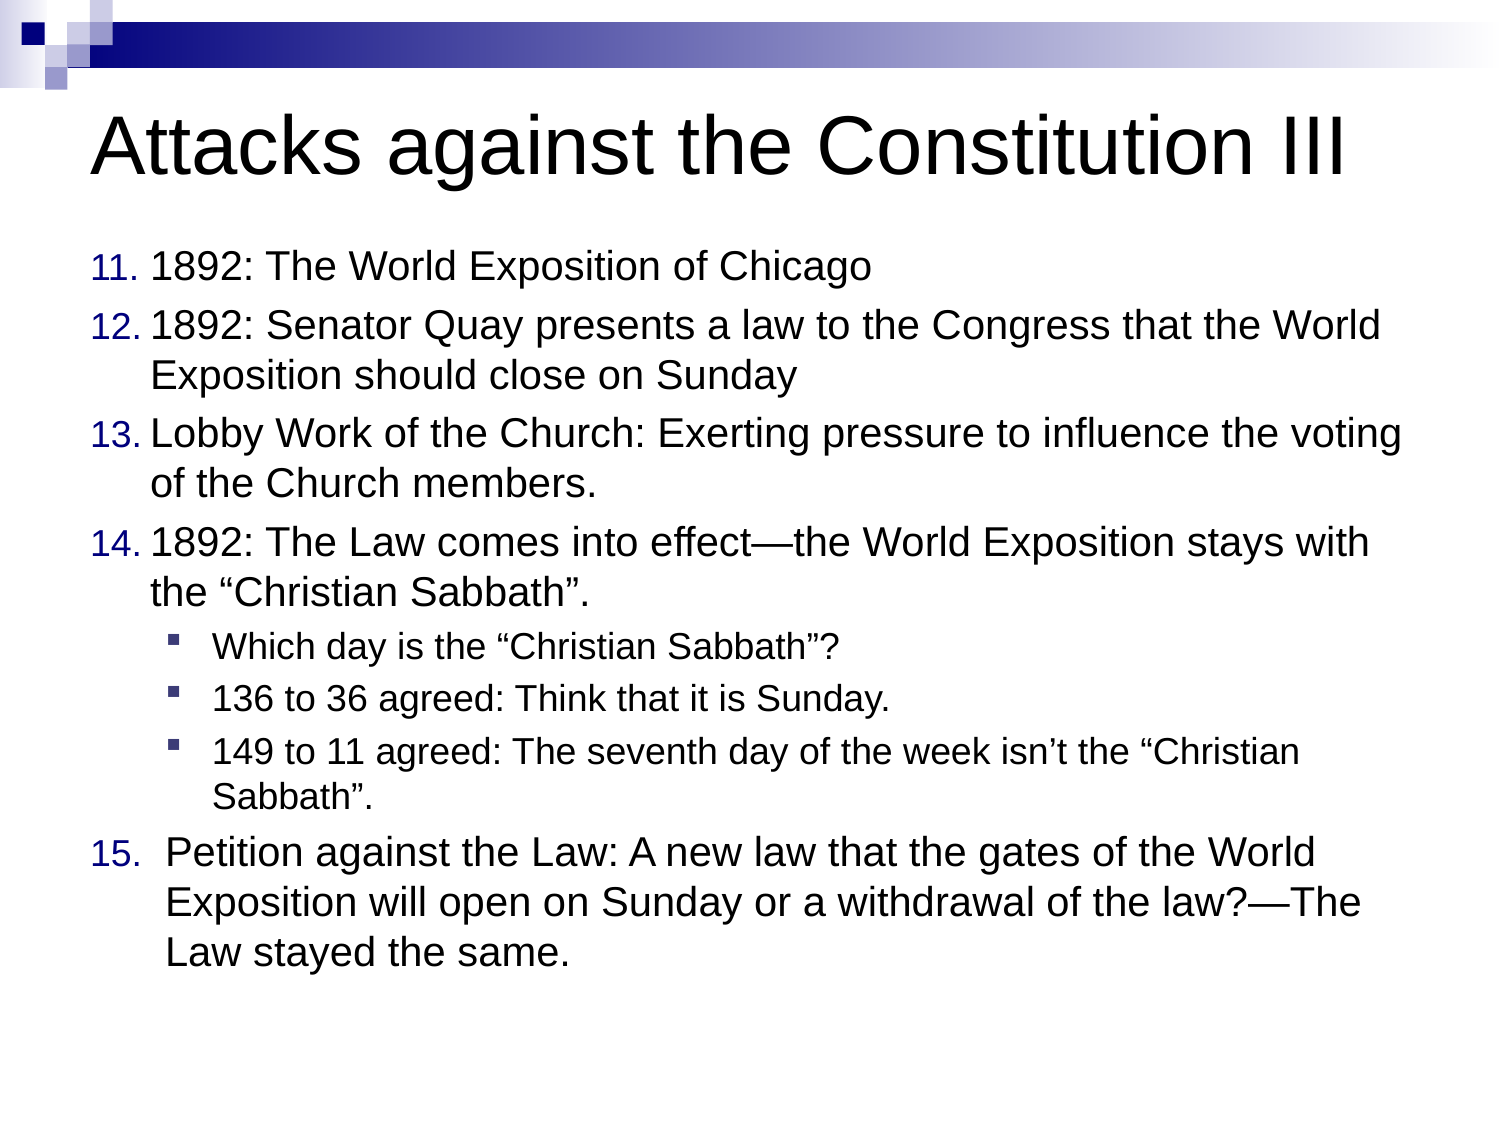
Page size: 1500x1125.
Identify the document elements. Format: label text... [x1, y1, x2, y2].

list 1892: The World Exposition of Chicago 1892: Senator Quay presents a law to the Congress that the World Exposition should close on Sunday Lobby Work of the Church: Exerting pressure to influence the voting of the Church members. 1892: The Law comes into effect—the World Exposition stays with the “Christian Sabbath”. Which day is the “Christian Sabbath”? 136 to 36 agreed: Think that it is Sunday. 149 to 11 agreed: The seventh day of the week isn’t the “Christian Sabbath”. Petition against the Law: A new law that the gates of the World Exposition will open on Sunday or a withdrawal of the law?—The Law stayed the same. [75, 231, 1425, 1012]
title Attacks against the Constitution III [75, 75, 1425, 209]
